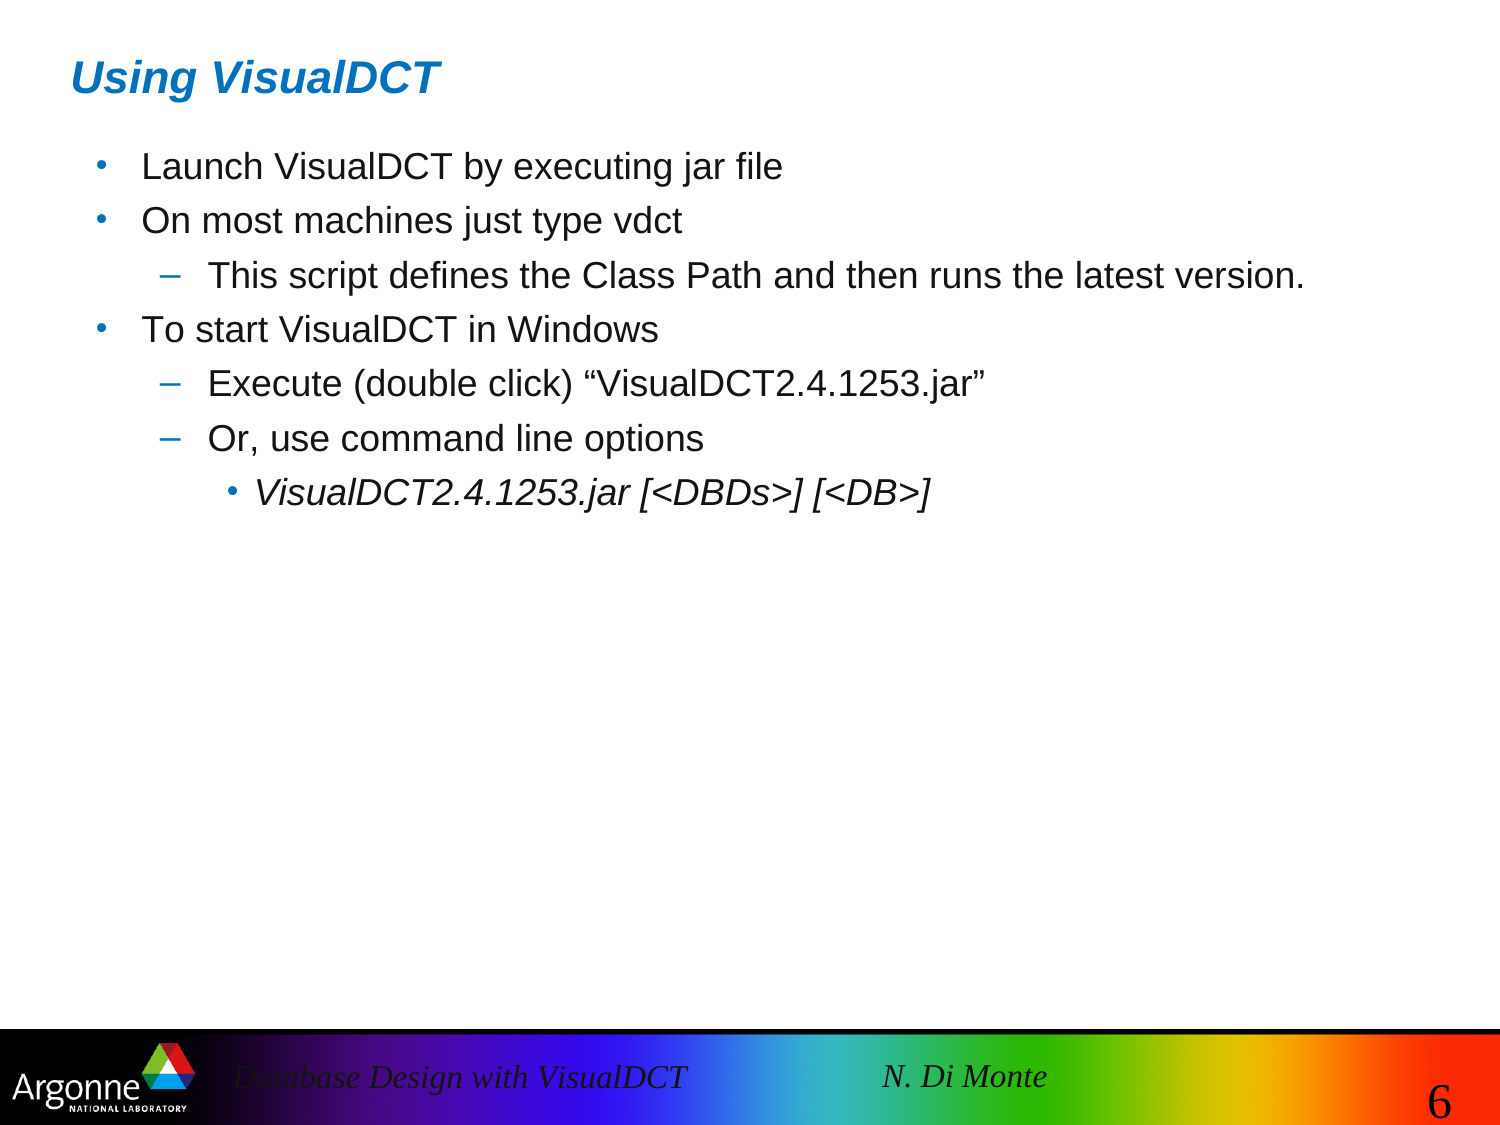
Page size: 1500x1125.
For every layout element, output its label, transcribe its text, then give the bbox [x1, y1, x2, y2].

list Launch VisualDCT by executing jar file On most machines just type vdct This script defines the Class Path and then runs the latest version. To start VisualDCT in Windows Execute (double click) “VisualDCT2.4.1253.jar” Or, use command line options VisualDCT2.4.1253.jar [<DBDs>] [<DB>] [80, 134, 1424, 577]
picture [0, 1029, 1500, 1125]
title Using VisualDCT [55, 54, 1361, 112]
